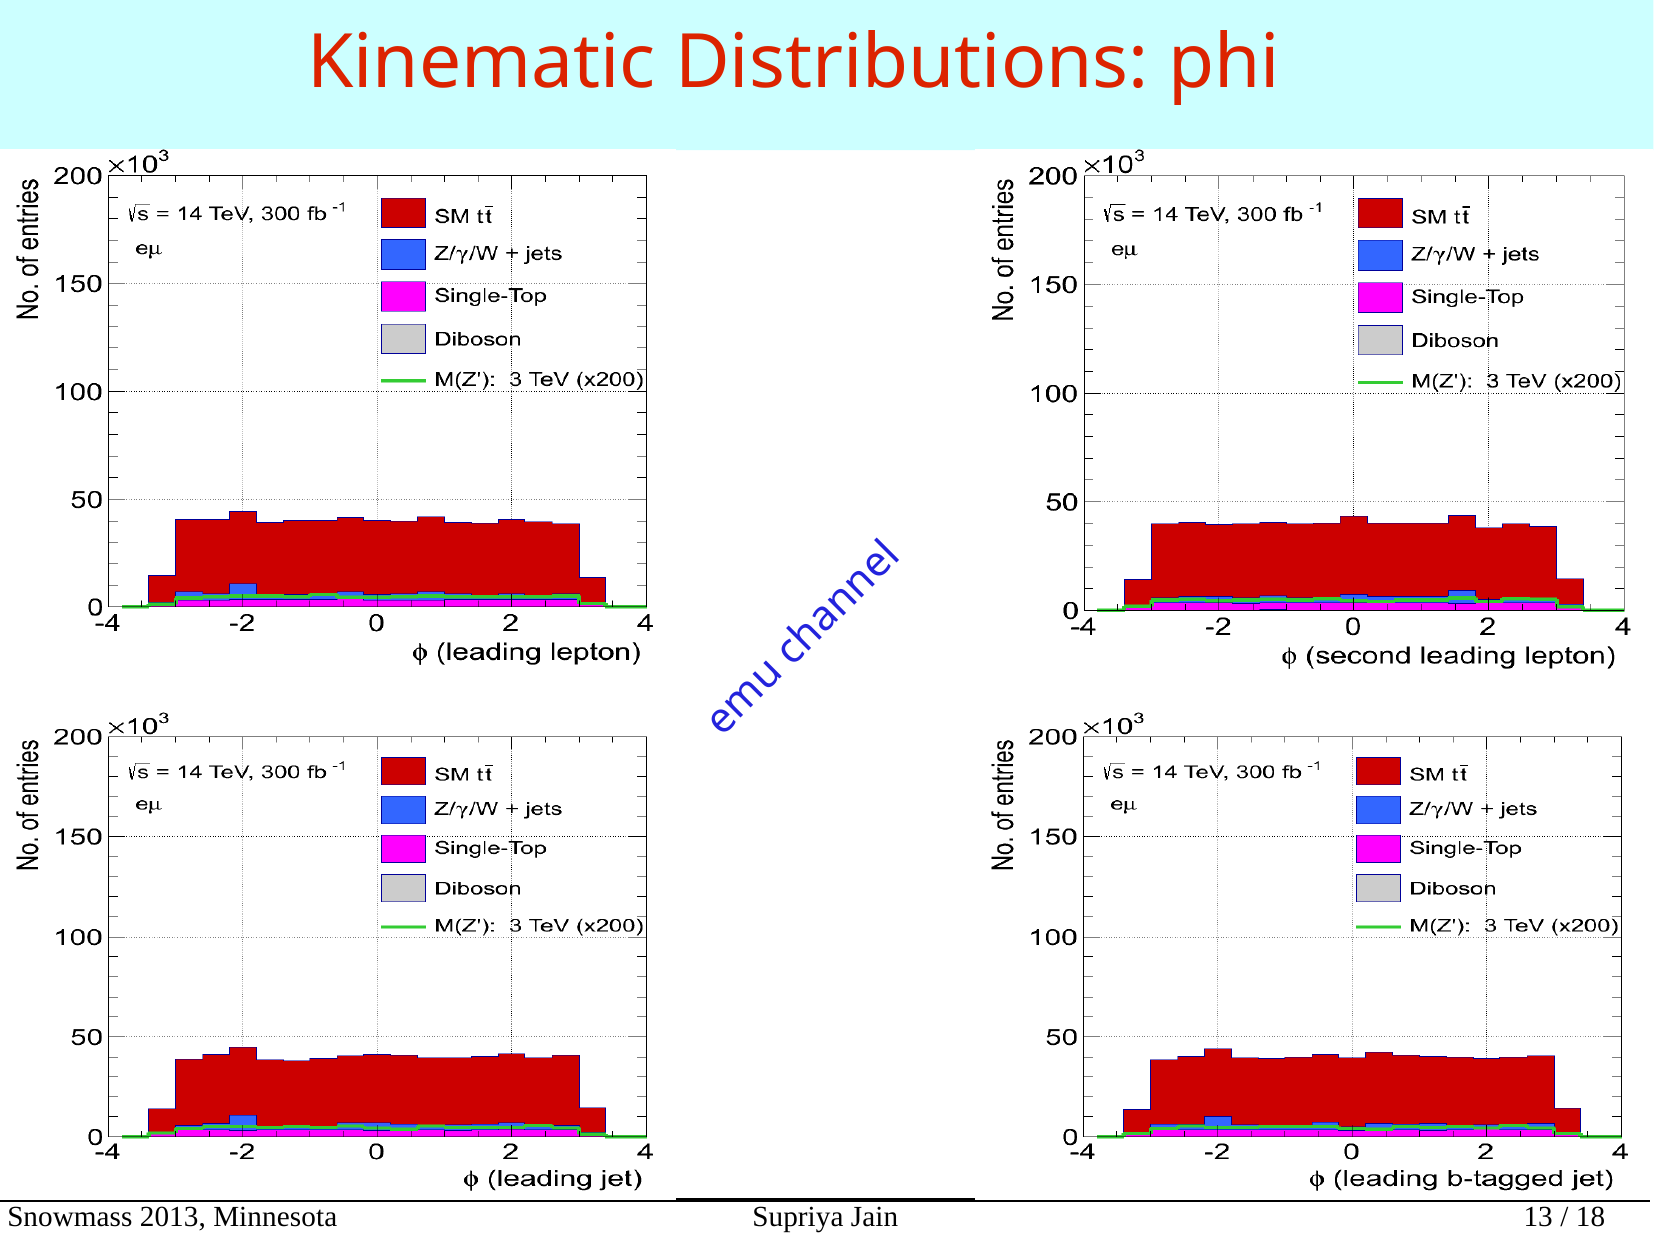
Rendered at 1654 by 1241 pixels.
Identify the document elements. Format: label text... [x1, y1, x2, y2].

picture [0, 712, 676, 1201]
picture [0, 149, 676, 676]
text_box emu channel [675, 486, 951, 763]
text_box Kinematic Distributions: phi [0, 0, 1654, 151]
picture [975, 712, 1651, 1201]
picture [975, 149, 1654, 679]
